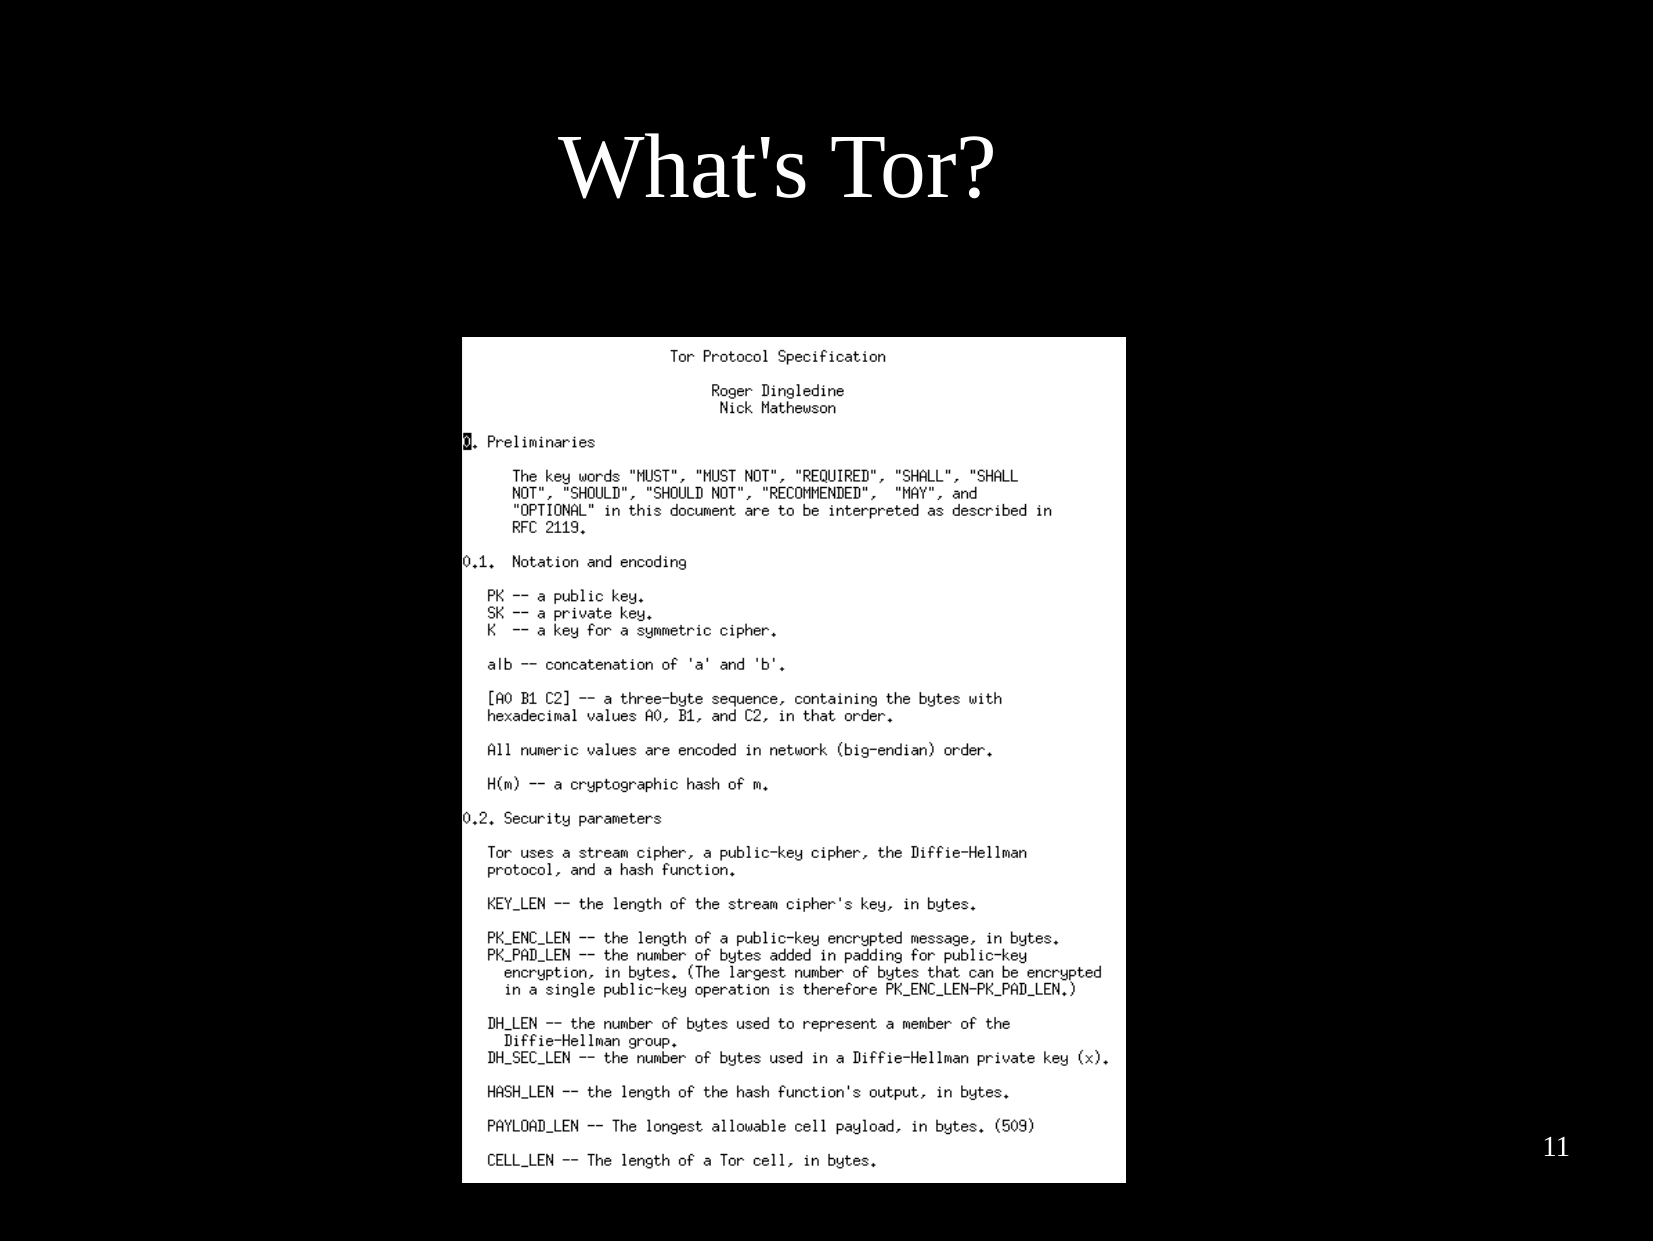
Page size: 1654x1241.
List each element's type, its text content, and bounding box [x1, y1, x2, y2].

text_box What's Tor? [543, 108, 1013, 226]
picture [462, 337, 1126, 1183]
